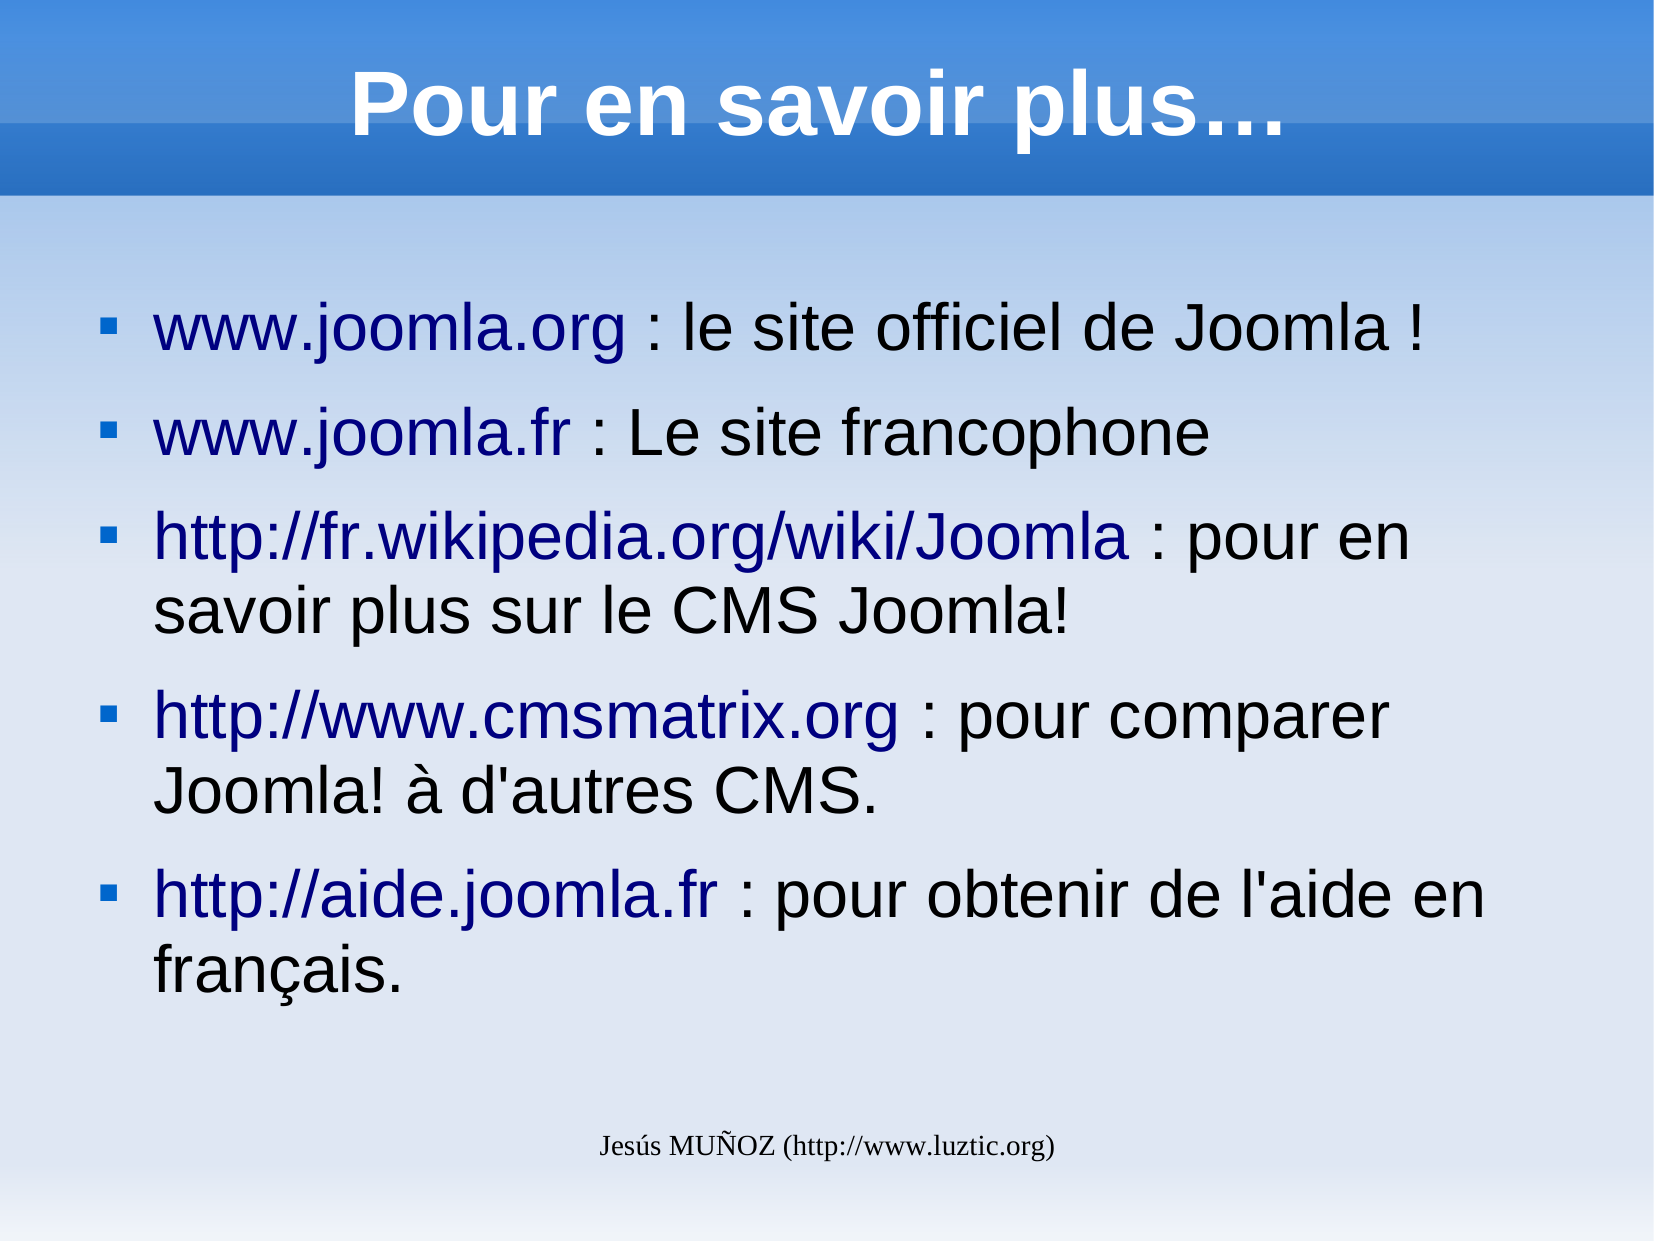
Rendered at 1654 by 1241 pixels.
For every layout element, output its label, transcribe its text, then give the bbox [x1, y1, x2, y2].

picture [0, 0, 1654, 1241]
title Pour en savoir plus… [76, 0, 1565, 208]
list www.joomla.org : le site officiel de Joomla ! www.joomla.fr : Le site francophone http://fr.wikipedia.org/wiki/Joomla : pour en savoir plus sur le CMS Joomla! http://www.cmsmatrix.org : pour comparer Joomla! à d'autres CMS. http://aide.joomla.fr : pour obtenir de l'aide en français. [82, 290, 1571, 1109]
